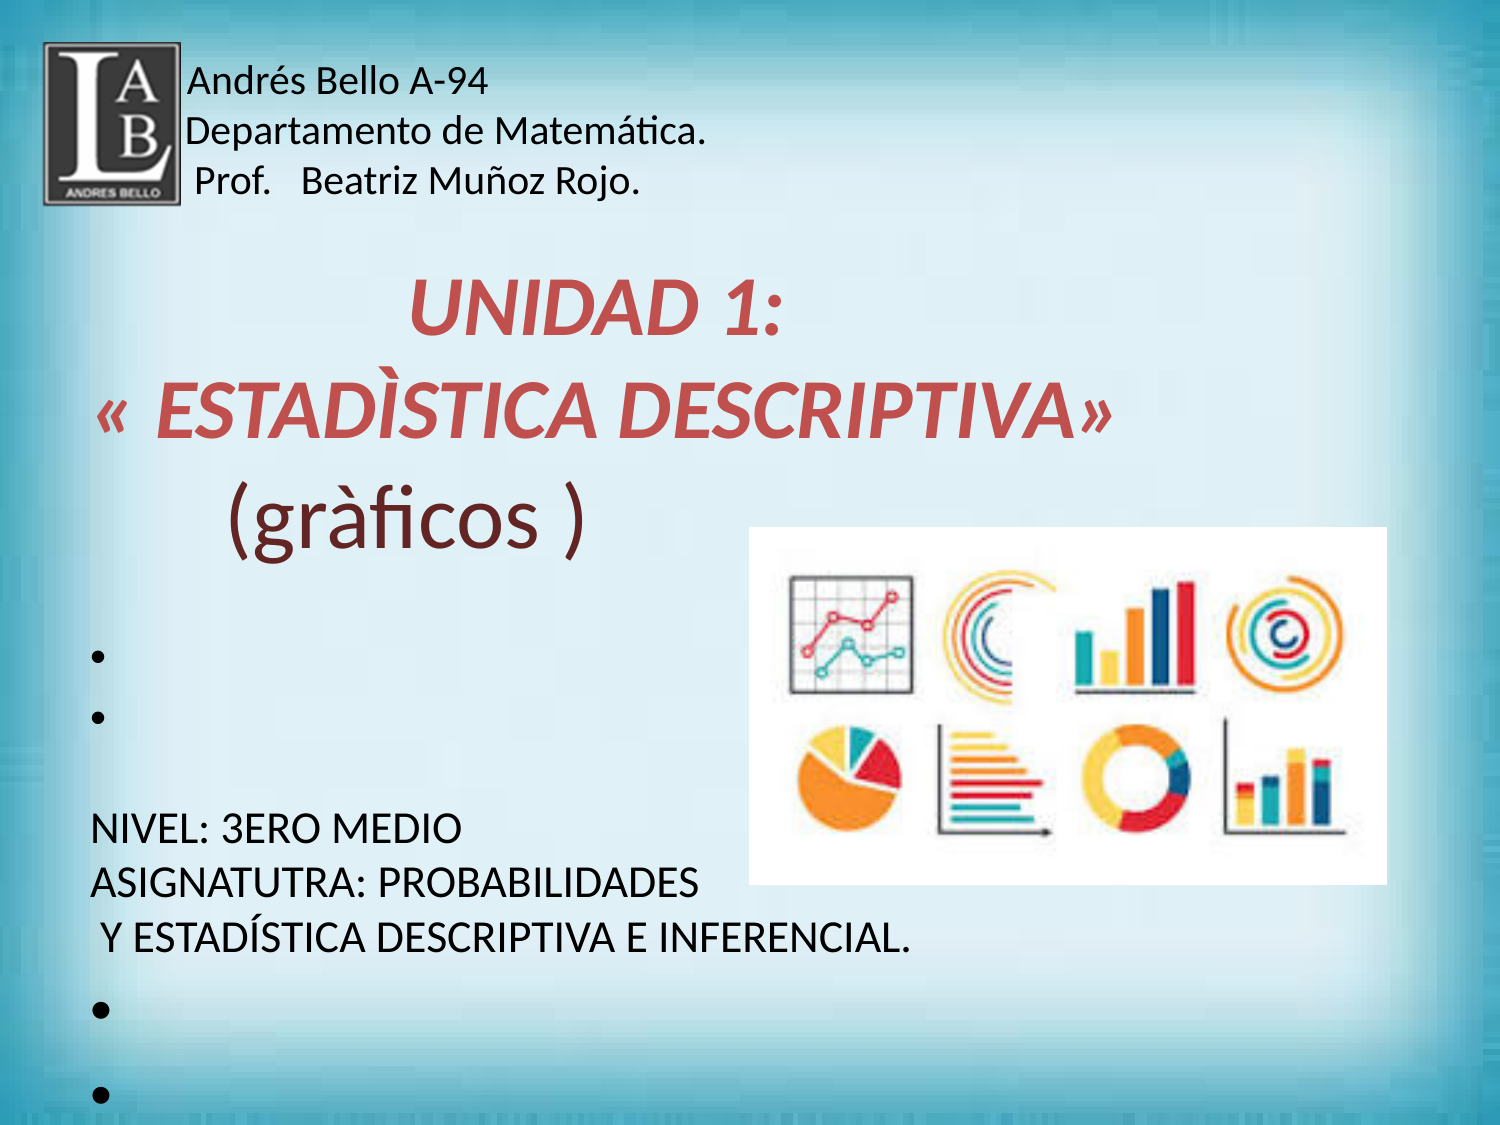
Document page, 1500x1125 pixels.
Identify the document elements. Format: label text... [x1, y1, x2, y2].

picture [0, 0, 1500, 1125]
list UNIDAD 1: « ESTADÌSTICA DESCRIPTIVA» (gràficos ) NIVEL: 3ERO MEDIO ASIGNATUTRA: PROBABILIDADES Y ESTADÍSTICA DESCRIPTIVA E INFERENCIAL. [75, 262, 1426, 1083]
title Liceo Andrés Bello A-94 Departamento de Matemática. Prof. Beatriz Muñoz Rojo. [75, 45, 1426, 233]
